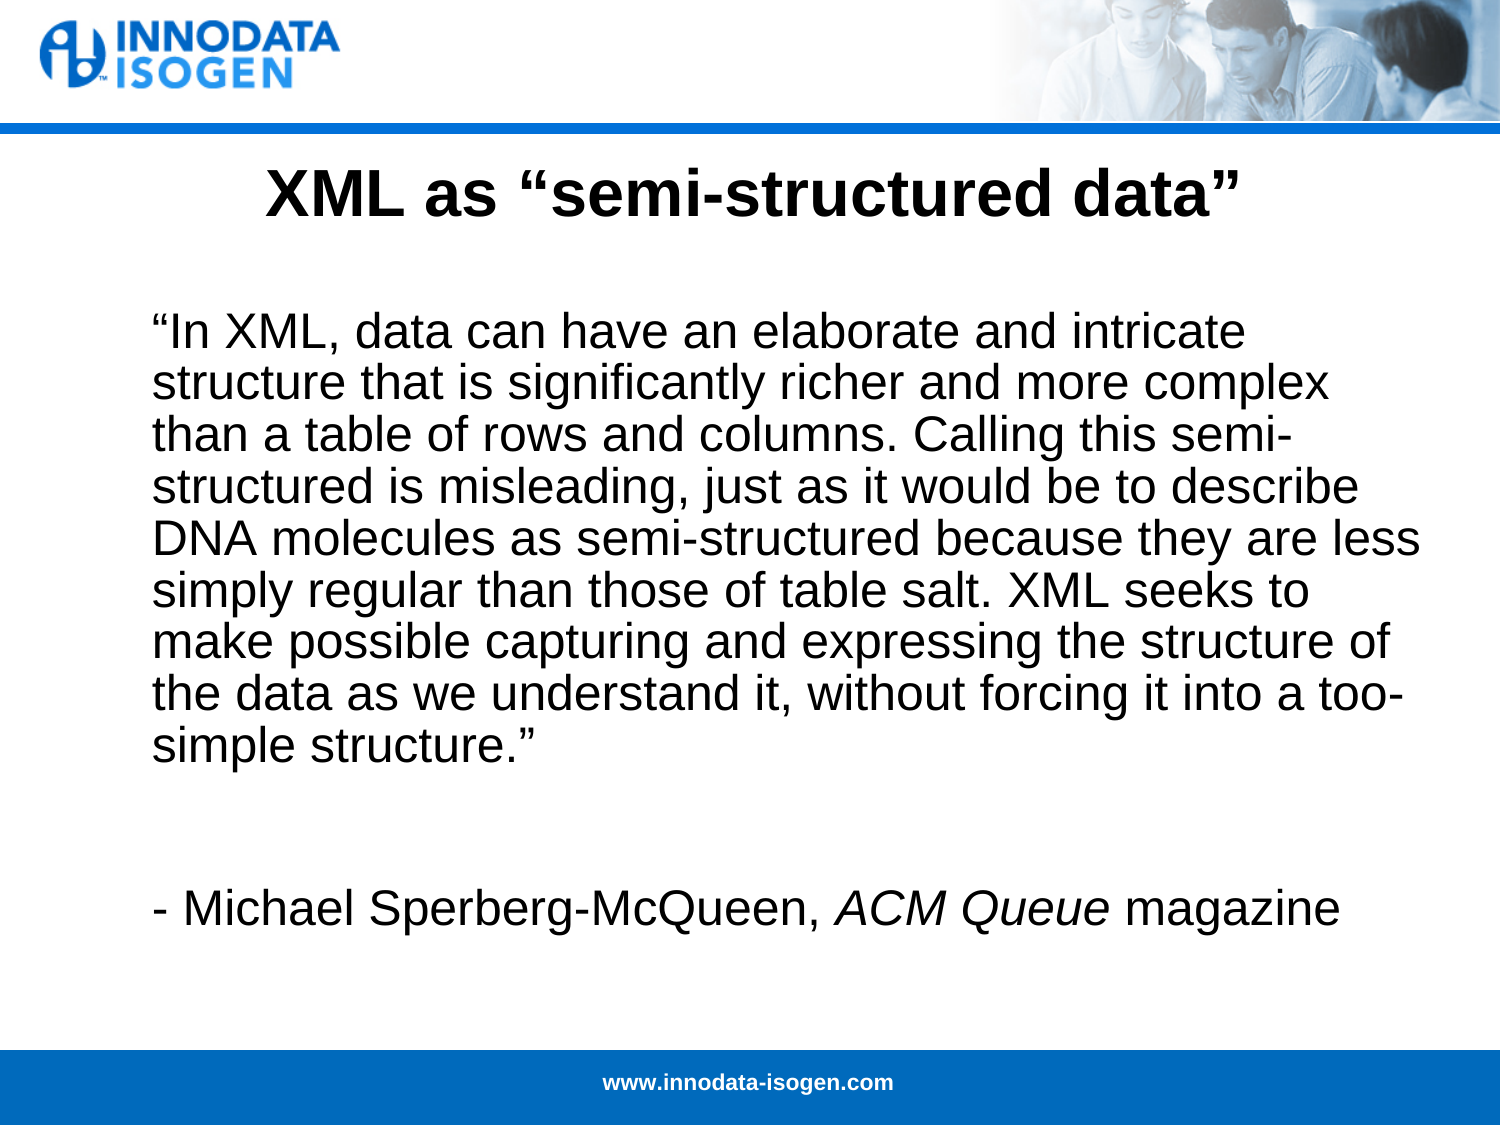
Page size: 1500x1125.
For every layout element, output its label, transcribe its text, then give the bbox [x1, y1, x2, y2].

title XML as “semi-structured data” [79, 102, 1430, 291]
list “In XML, data can have an elaborate and intricate structure that is significantly richer and more complex than a table of rows and columns. Calling this semi-structured is misleading, just as it would be to describe DNA molecules as semi-structured because they are less simply regular than those of table salt. XML seeks to make possible capturing and expressing the structure of the data as we understand it, without forcing it into a too-simple structure.” - Michael Sperberg-McQueen, ACM Queue magazine [149, 306, 1426, 940]
picture [1430, 123, 1500, 134]
picture [0, 123, 79, 134]
picture [0, 0, 1500, 121]
